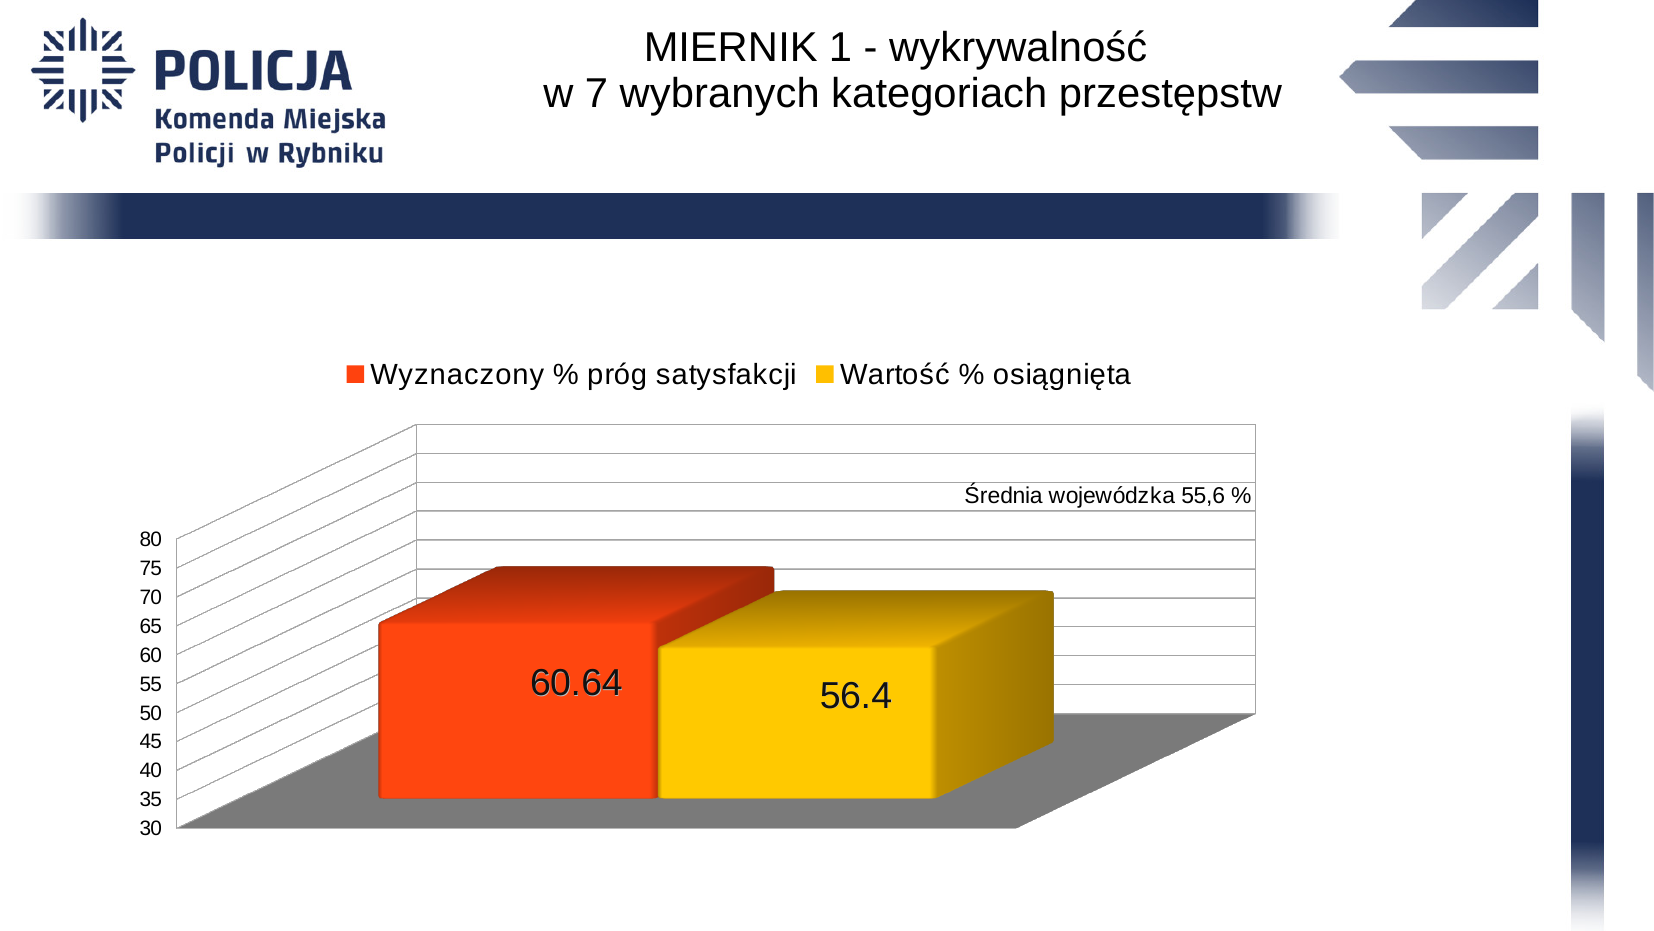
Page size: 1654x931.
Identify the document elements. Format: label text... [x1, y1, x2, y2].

title MIERNIK 1 - wykrywalność w 7 wybranych kategoriach przestępstw [82, 23, 1571, 210]
chart [29, 291, 1447, 882]
picture [0, 0, 1654, 931]
